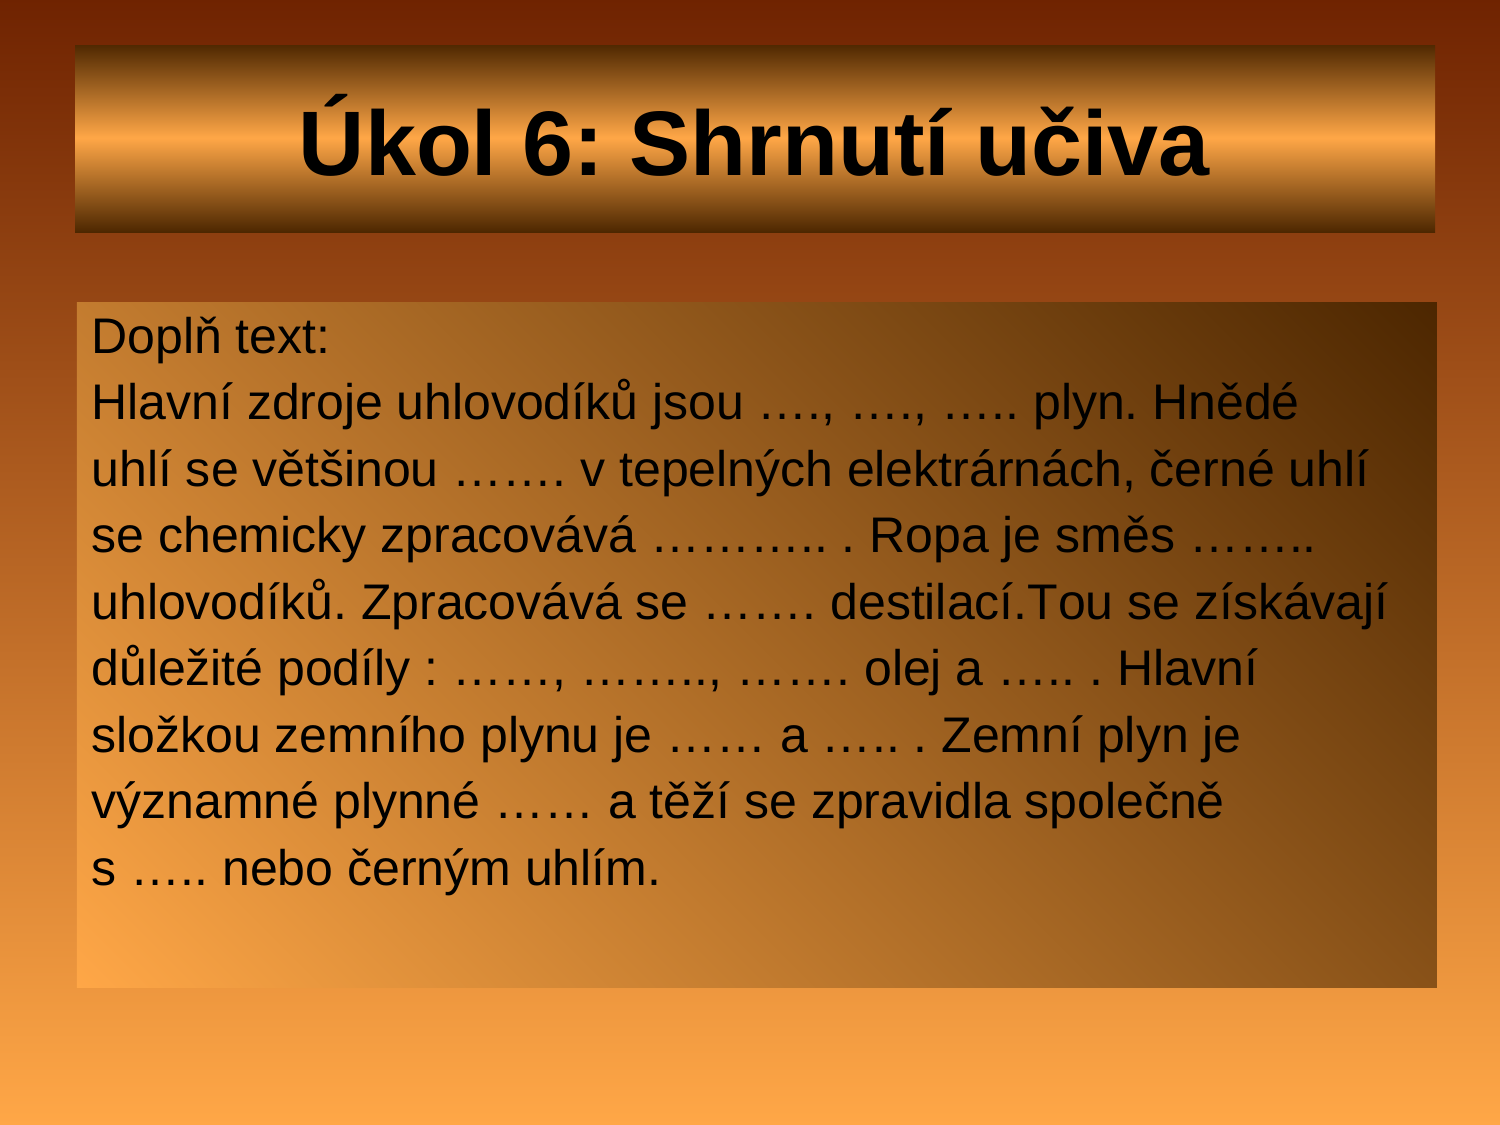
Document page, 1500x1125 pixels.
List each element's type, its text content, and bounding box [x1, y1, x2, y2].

title Úkol 6: Shrnutí učiva [75, 45, 1436, 233]
list Doplň text: Hlavní zdroje uhlovodíků jsou …., …., ….. plyn. Hnědé uhlí se většinou ……. v tepelných elektrárnách, černé uhlí se chemicky zpracovává ……….. . Ropa je směs …….. uhlovodíků. Zpracovává se ……. destilací.Tou se získávají důležité podíly : ……, …….., ……. olej a ….. . Hlavní složkou zemního plynu je …… a ….. . Zemní plyn je významné plynné …… a těží se zpravidla společně s ….. nebo černým uhlím. [76, 302, 1437, 988]
